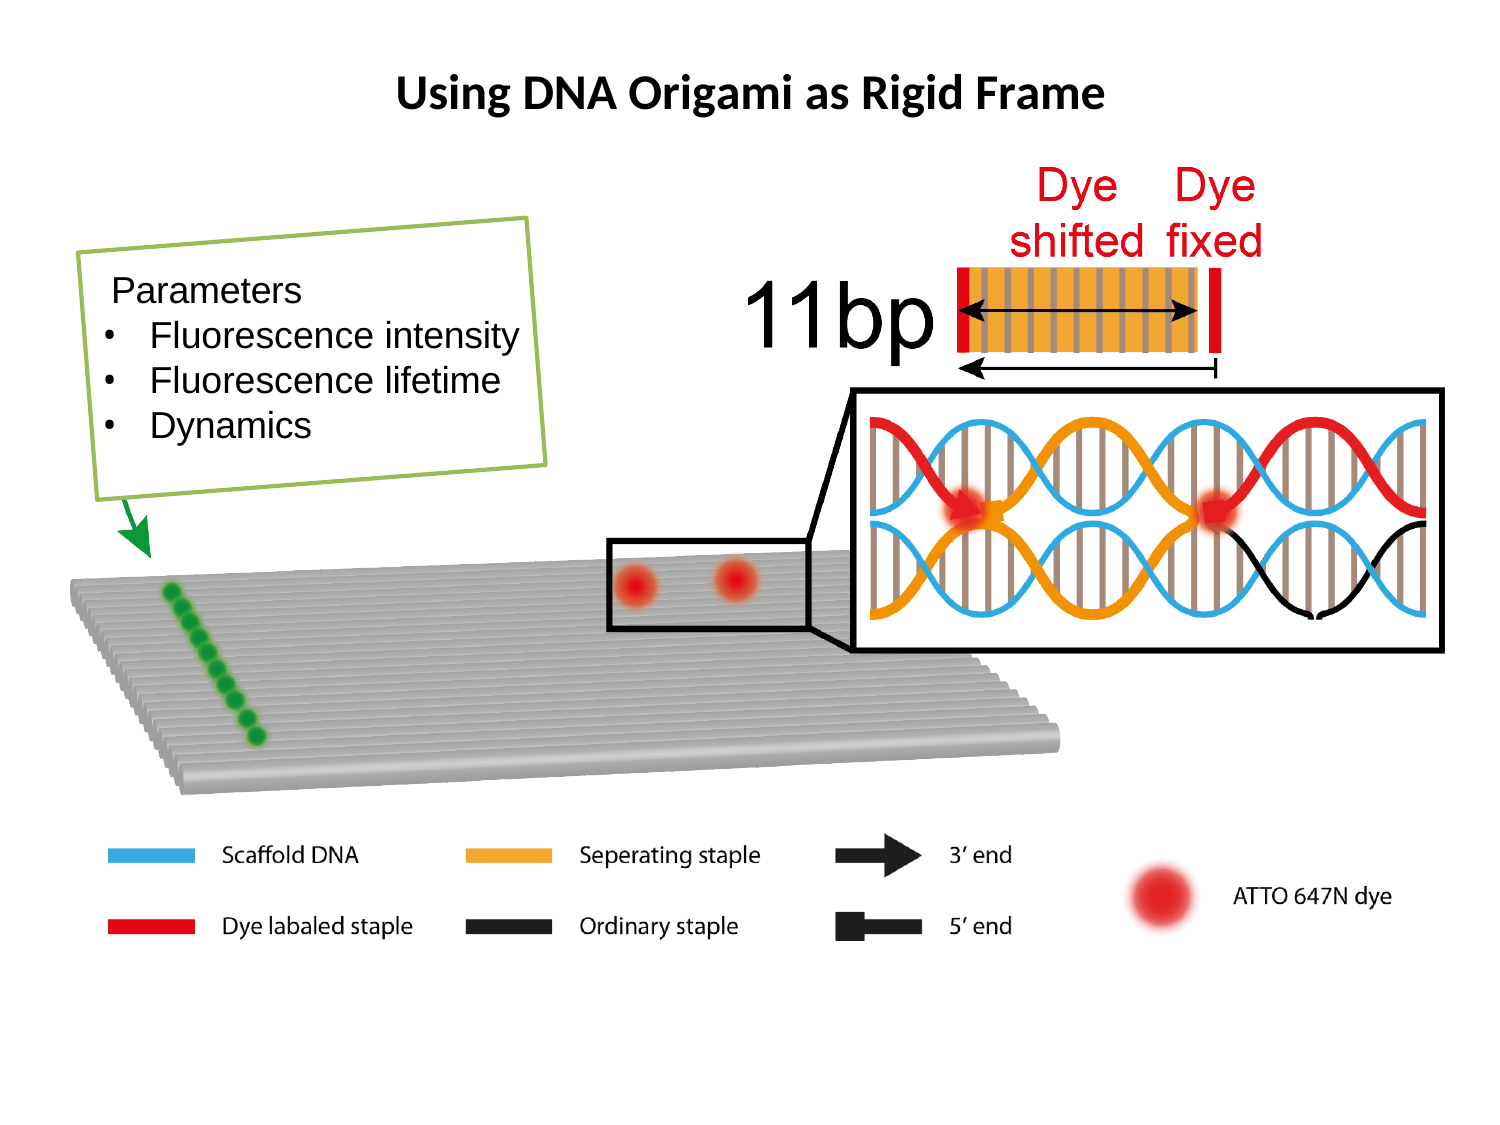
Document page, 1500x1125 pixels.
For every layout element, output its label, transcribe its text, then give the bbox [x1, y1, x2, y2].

text_box [81, 221, 543, 497]
text_box Parameters Fluorescence intensity Fluorescence lifetime Dynamics [98, 264, 523, 449]
picture [108, 833, 1392, 941]
title Using DNA Origami as Rigid Frame [31, 27, 1469, 152]
picture [70, 167, 1445, 796]
